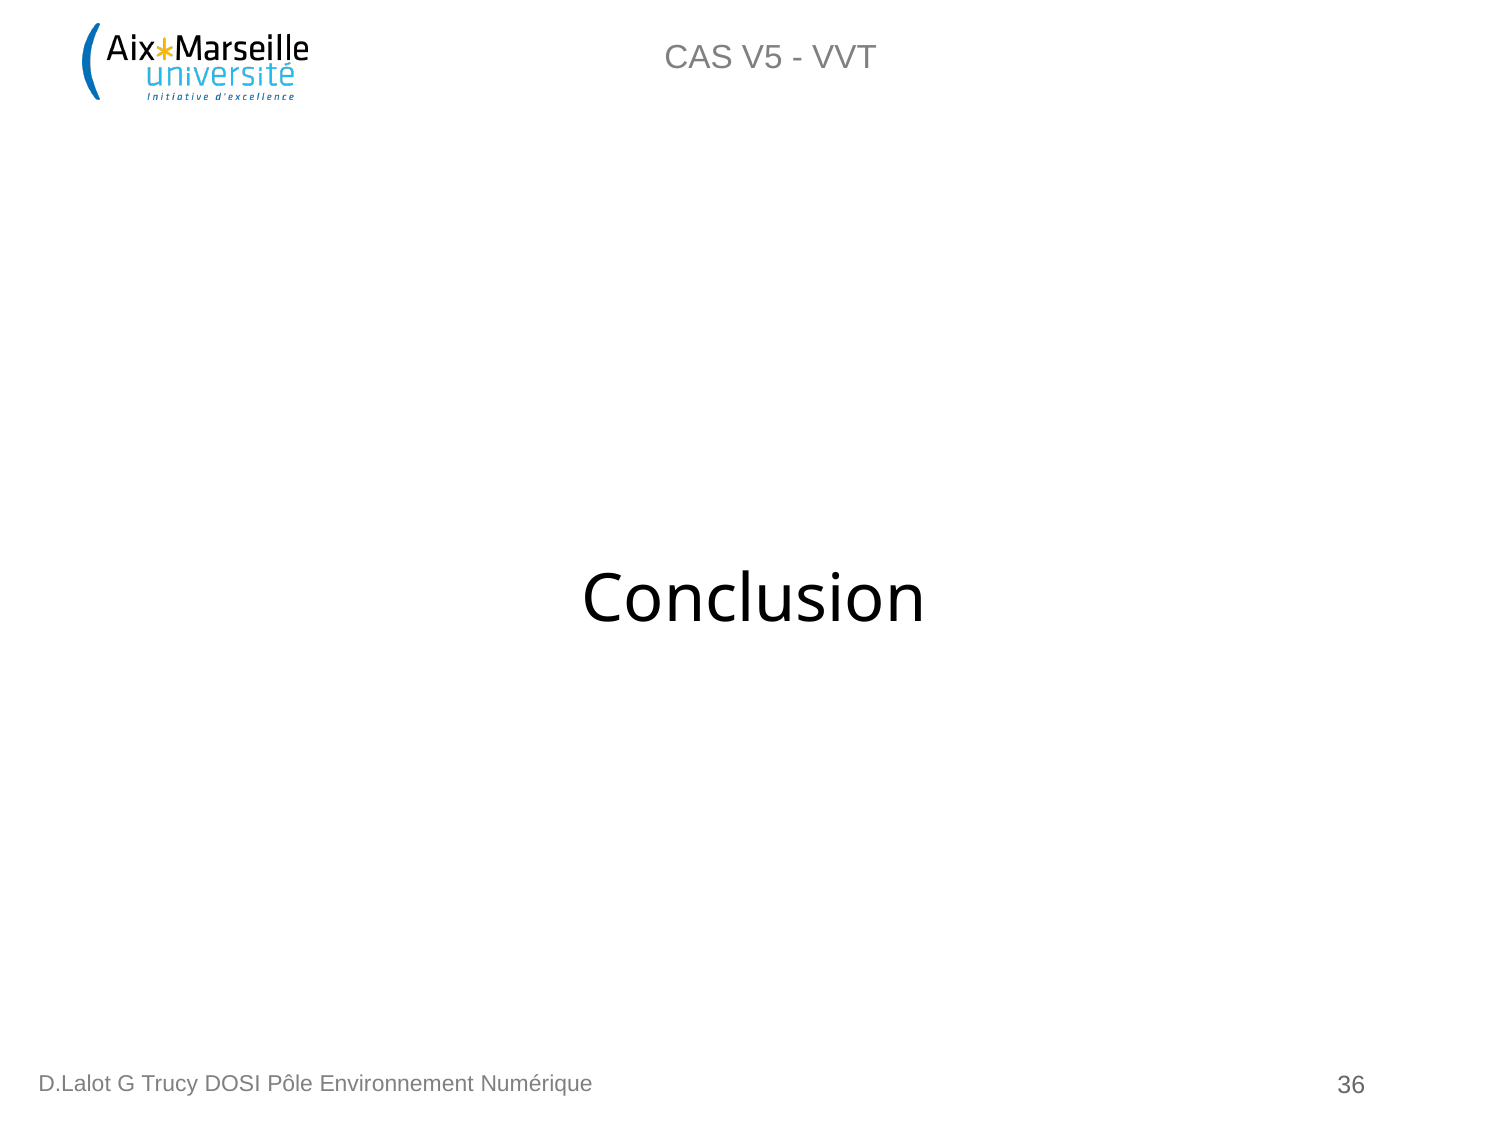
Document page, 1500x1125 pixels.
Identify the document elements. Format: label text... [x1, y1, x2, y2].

subtitle Conclusion [79, 224, 1430, 967]
picture [82, 23, 308, 100]
